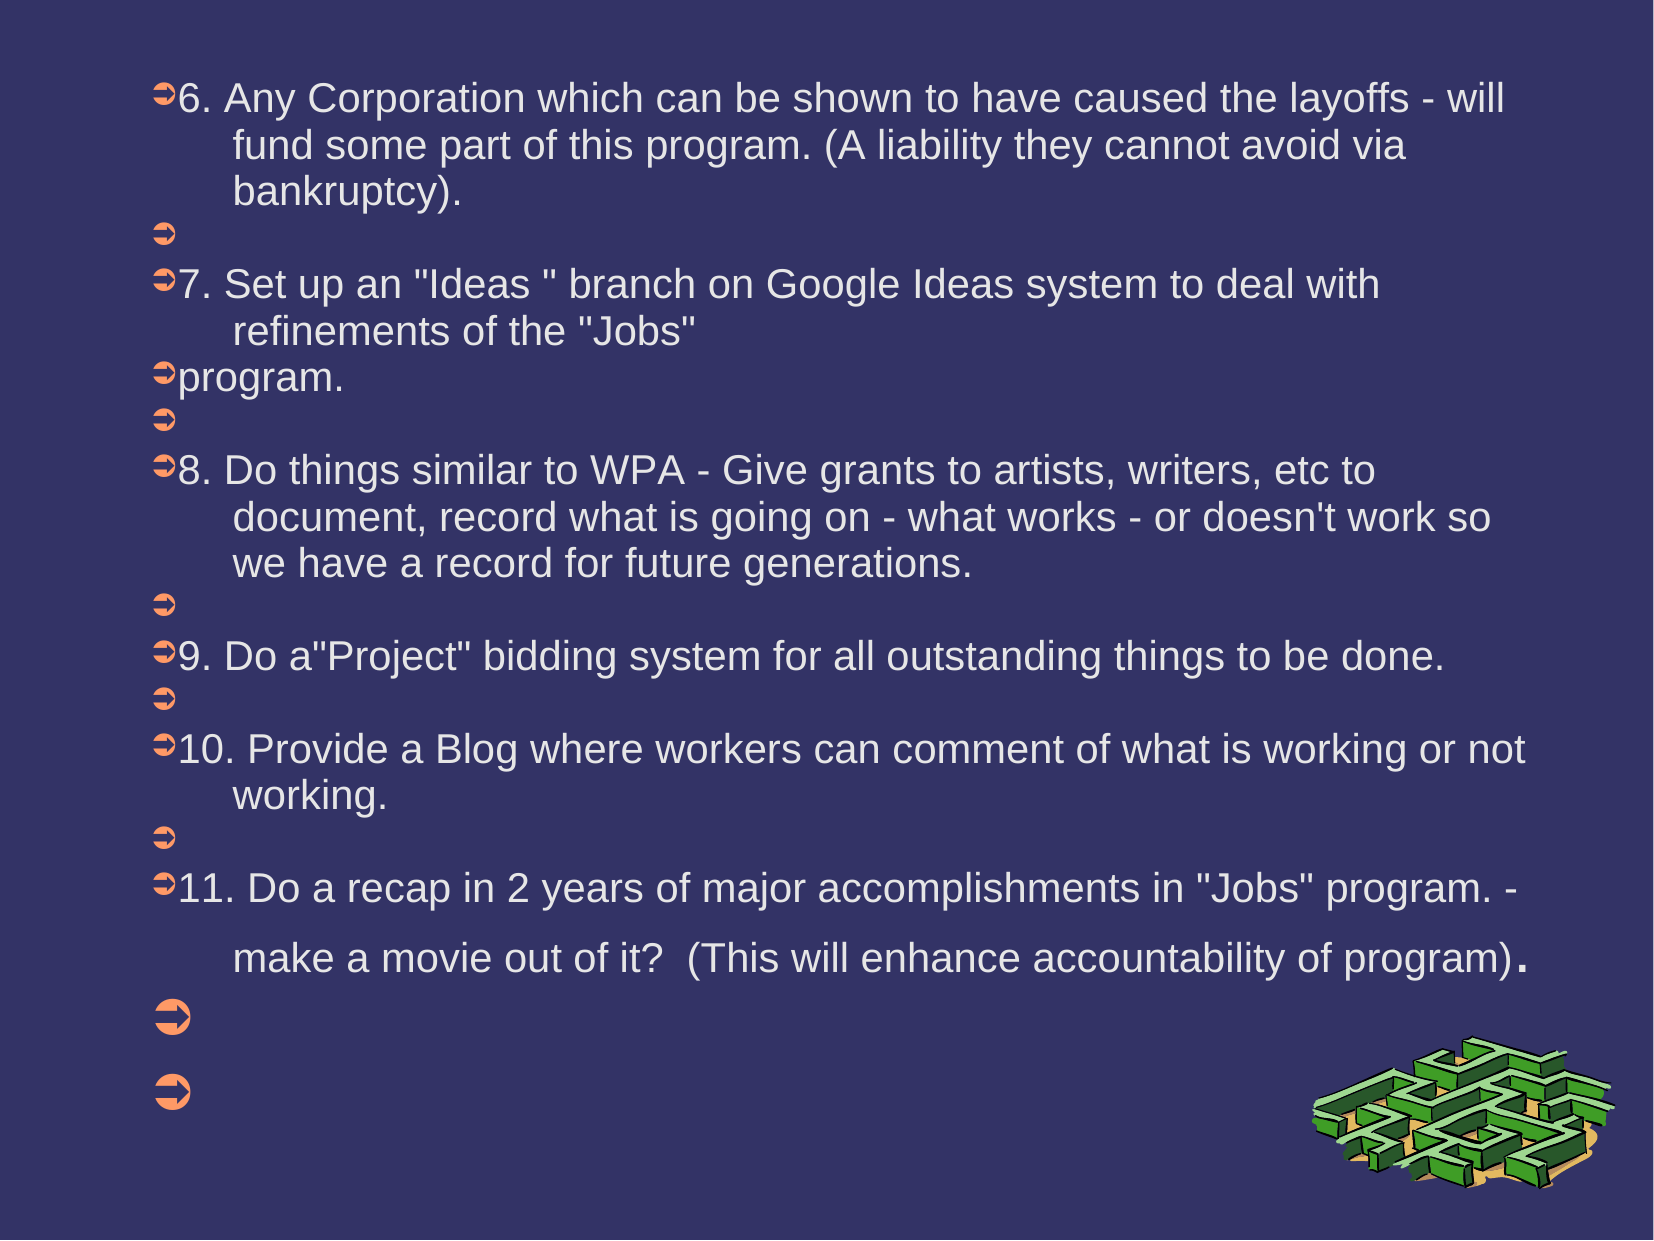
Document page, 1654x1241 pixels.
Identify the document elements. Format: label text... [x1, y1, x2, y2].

list 6. Any Corporation which can be shown to have caused the layoffs - will fund some part of this program. (A liability they cannot avoid via bankruptcy). 7. Set up an "Ideas " branch on Google Ideas system to deal with refinements of the "Jobs" program. 8. Do things similar to WPA - Give grants to artists, writers, etc to document, record what is going on - what works - or doesn't work so we have a record for future generations. 9. Do a"Project" bidding system for all outstanding things to be done. 10. Provide a Blog where workers can comment of what is working or not working. 11. Do a recap in 2 years of major accomplishments in "Jobs" program. - make a movie out of it? (This will enhance accountability of program). [150, 75, 1541, 1241]
